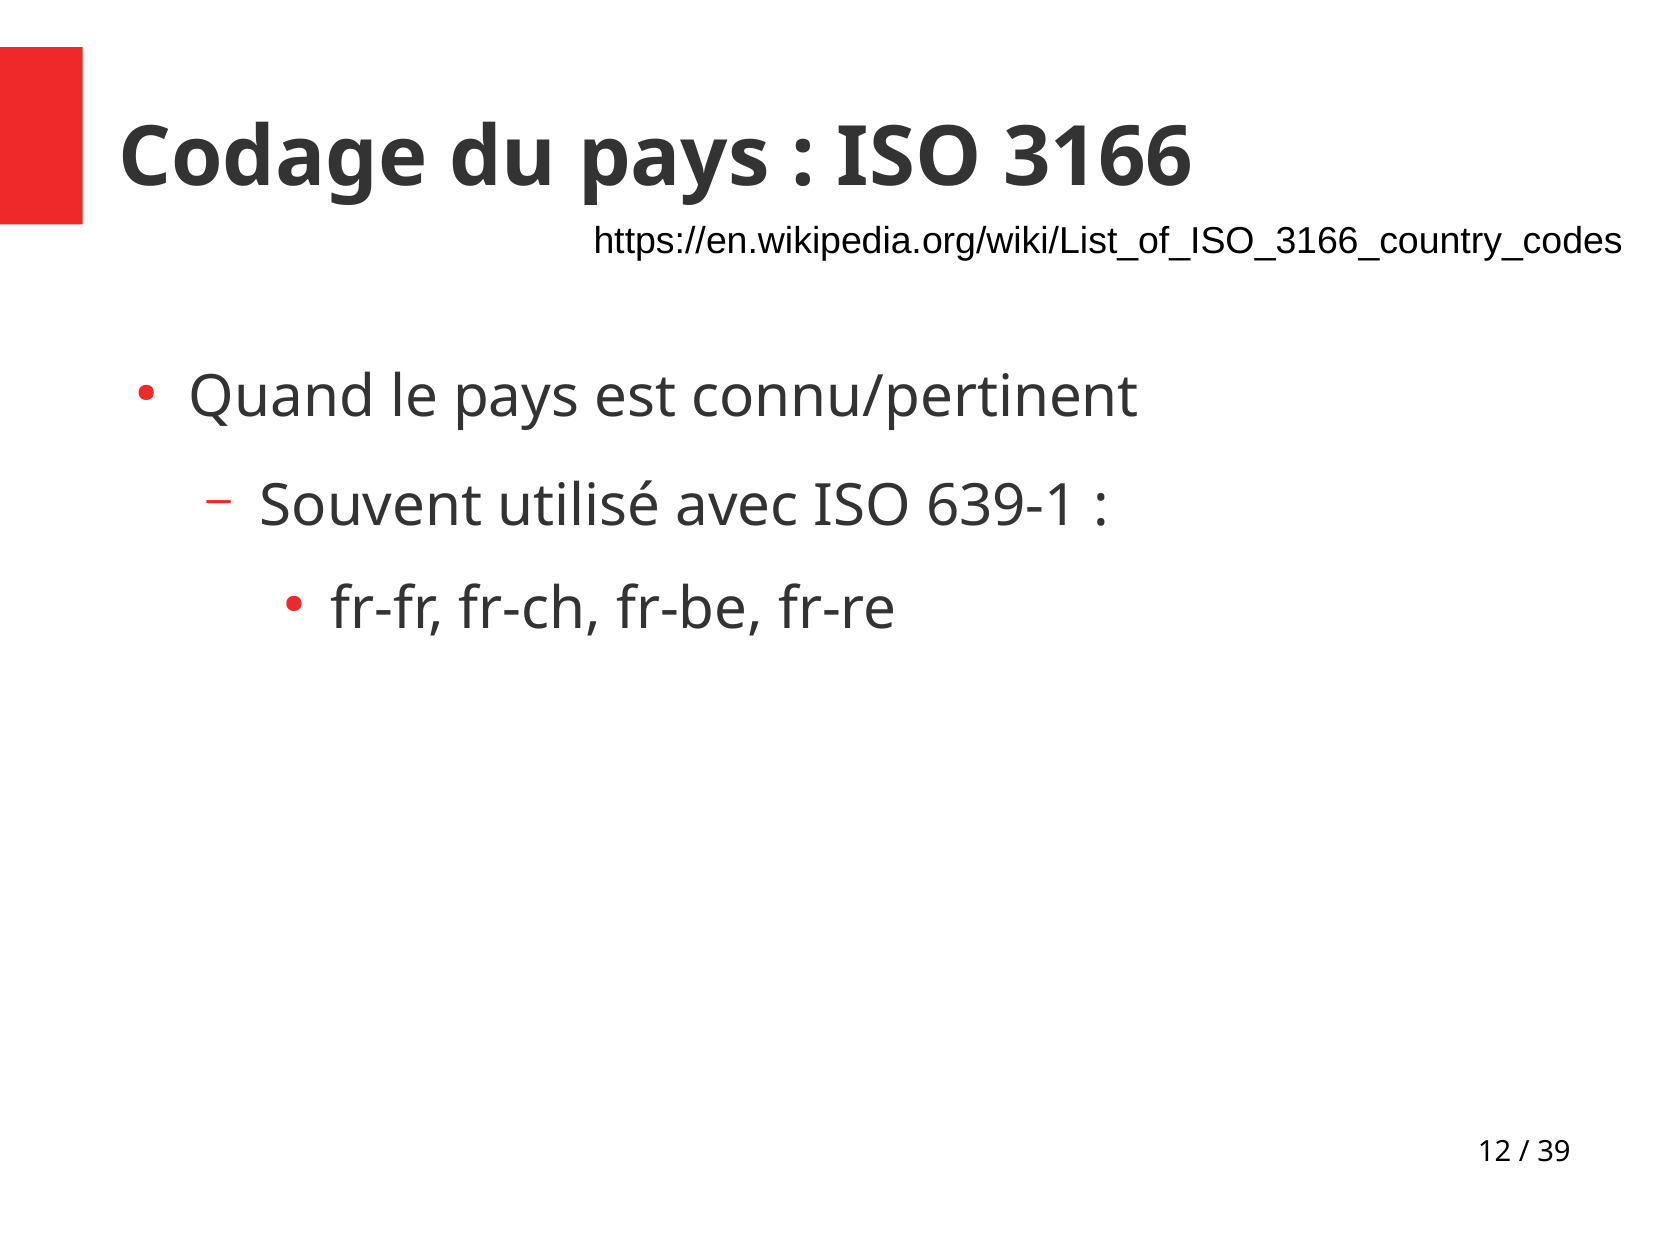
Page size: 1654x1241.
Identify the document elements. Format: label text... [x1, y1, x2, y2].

list Quand le pays est connu/pertinent Souvent utilisé avec ISO 639-1 : fr-fr, fr-ch, fr-be, fr-re [118, 354, 1536, 1074]
title Codage du pays : ISO 3166 [118, 49, 1571, 257]
text_box https://en.wikipedia.org/wiki/List_of_ISO_3166_country_codes [578, 212, 1638, 270]
